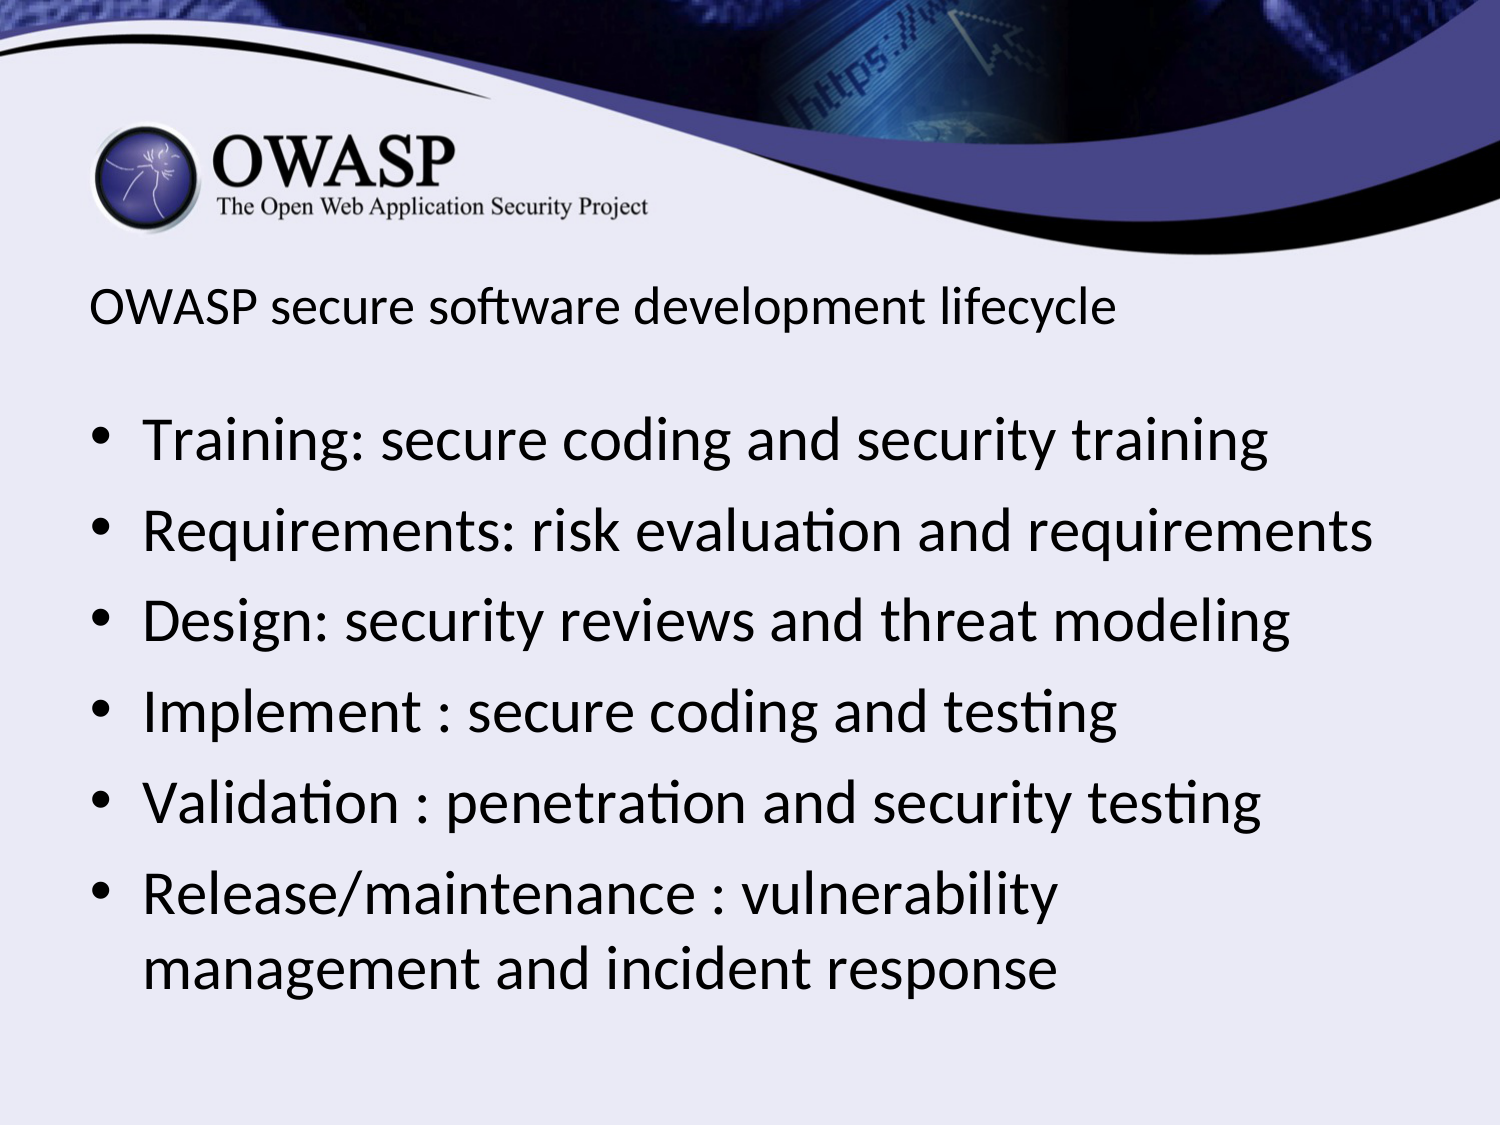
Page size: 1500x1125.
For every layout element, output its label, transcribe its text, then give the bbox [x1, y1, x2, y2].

picture [0, 0, 1500, 1125]
list Training: secure coding and security training Requirements: risk evaluation and requirements Design: security reviews and threat modeling Implement : secure coding and testing Validation : penetration and security testing Release/maintenance : vulnerability management and incident response [75, 389, 1426, 1017]
list OWASP secure software development lifecycle [75, 262, 1430, 623]
